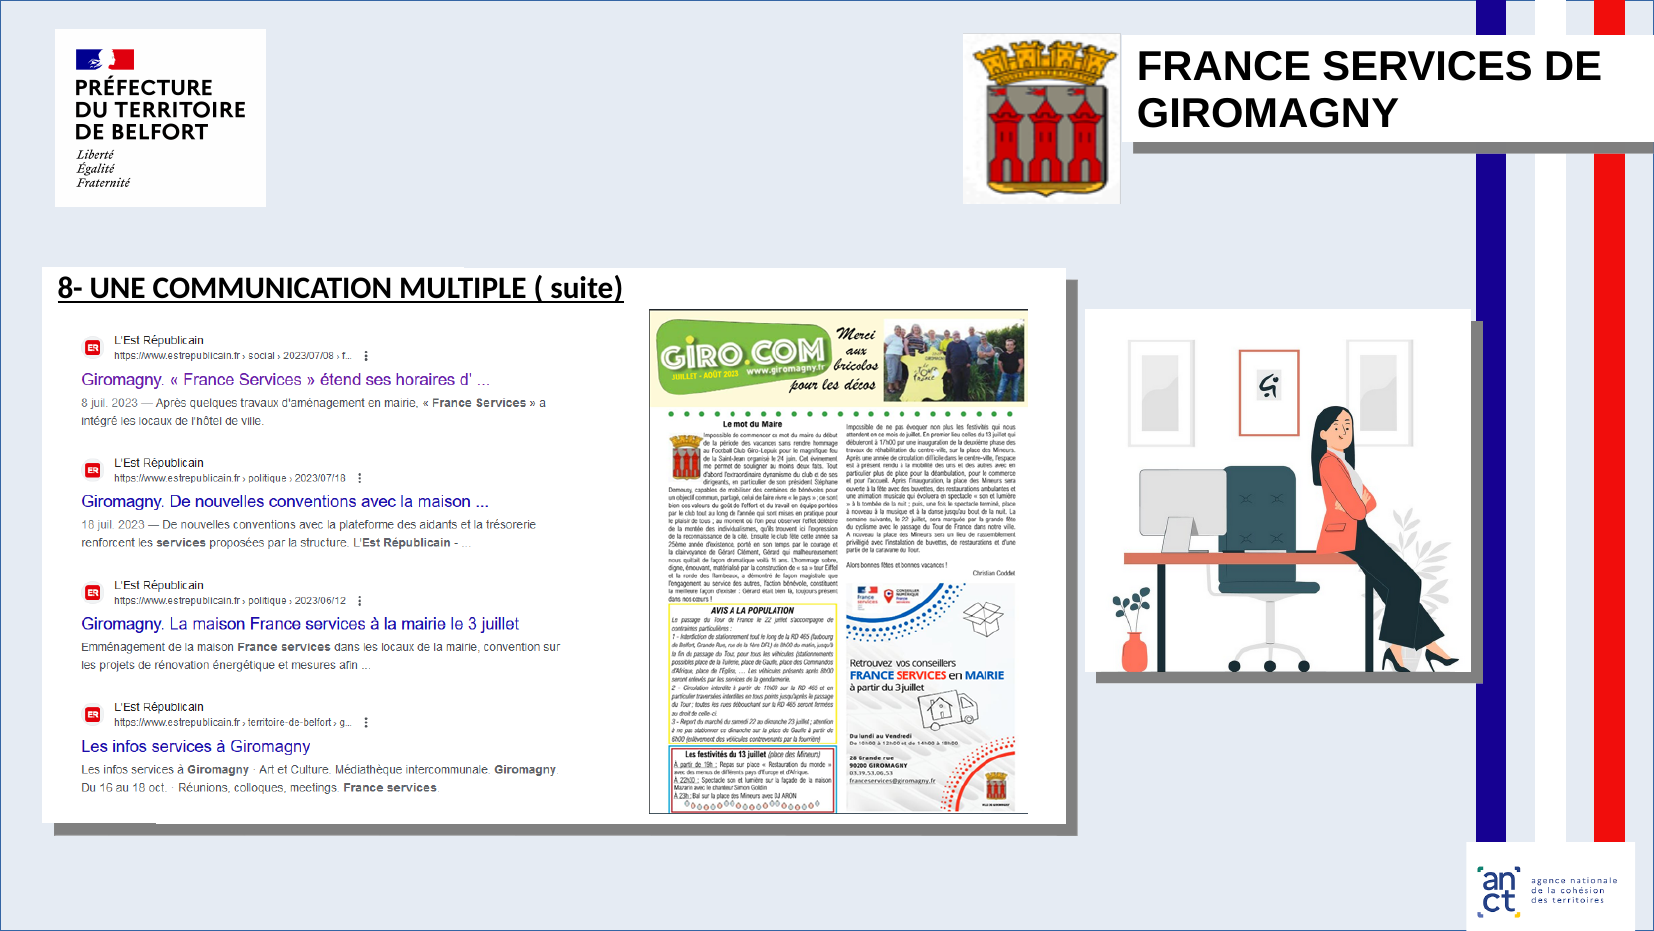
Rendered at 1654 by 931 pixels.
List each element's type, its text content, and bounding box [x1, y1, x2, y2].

text_box [0, 0, 1654, 931]
picture [78, 331, 570, 806]
picture [649, 309, 1028, 814]
picture [1085, 309, 1471, 672]
picture [55, 29, 266, 207]
text_box FRANCE SERVICES DE GIROMAGNY [1123, 35, 1654, 142]
picture [1466, 842, 1636, 931]
text_box 8- UNE COMMUNICATION MULTIPLE ( suite) [42, 267, 1066, 824]
picture [963, 32, 1123, 204]
